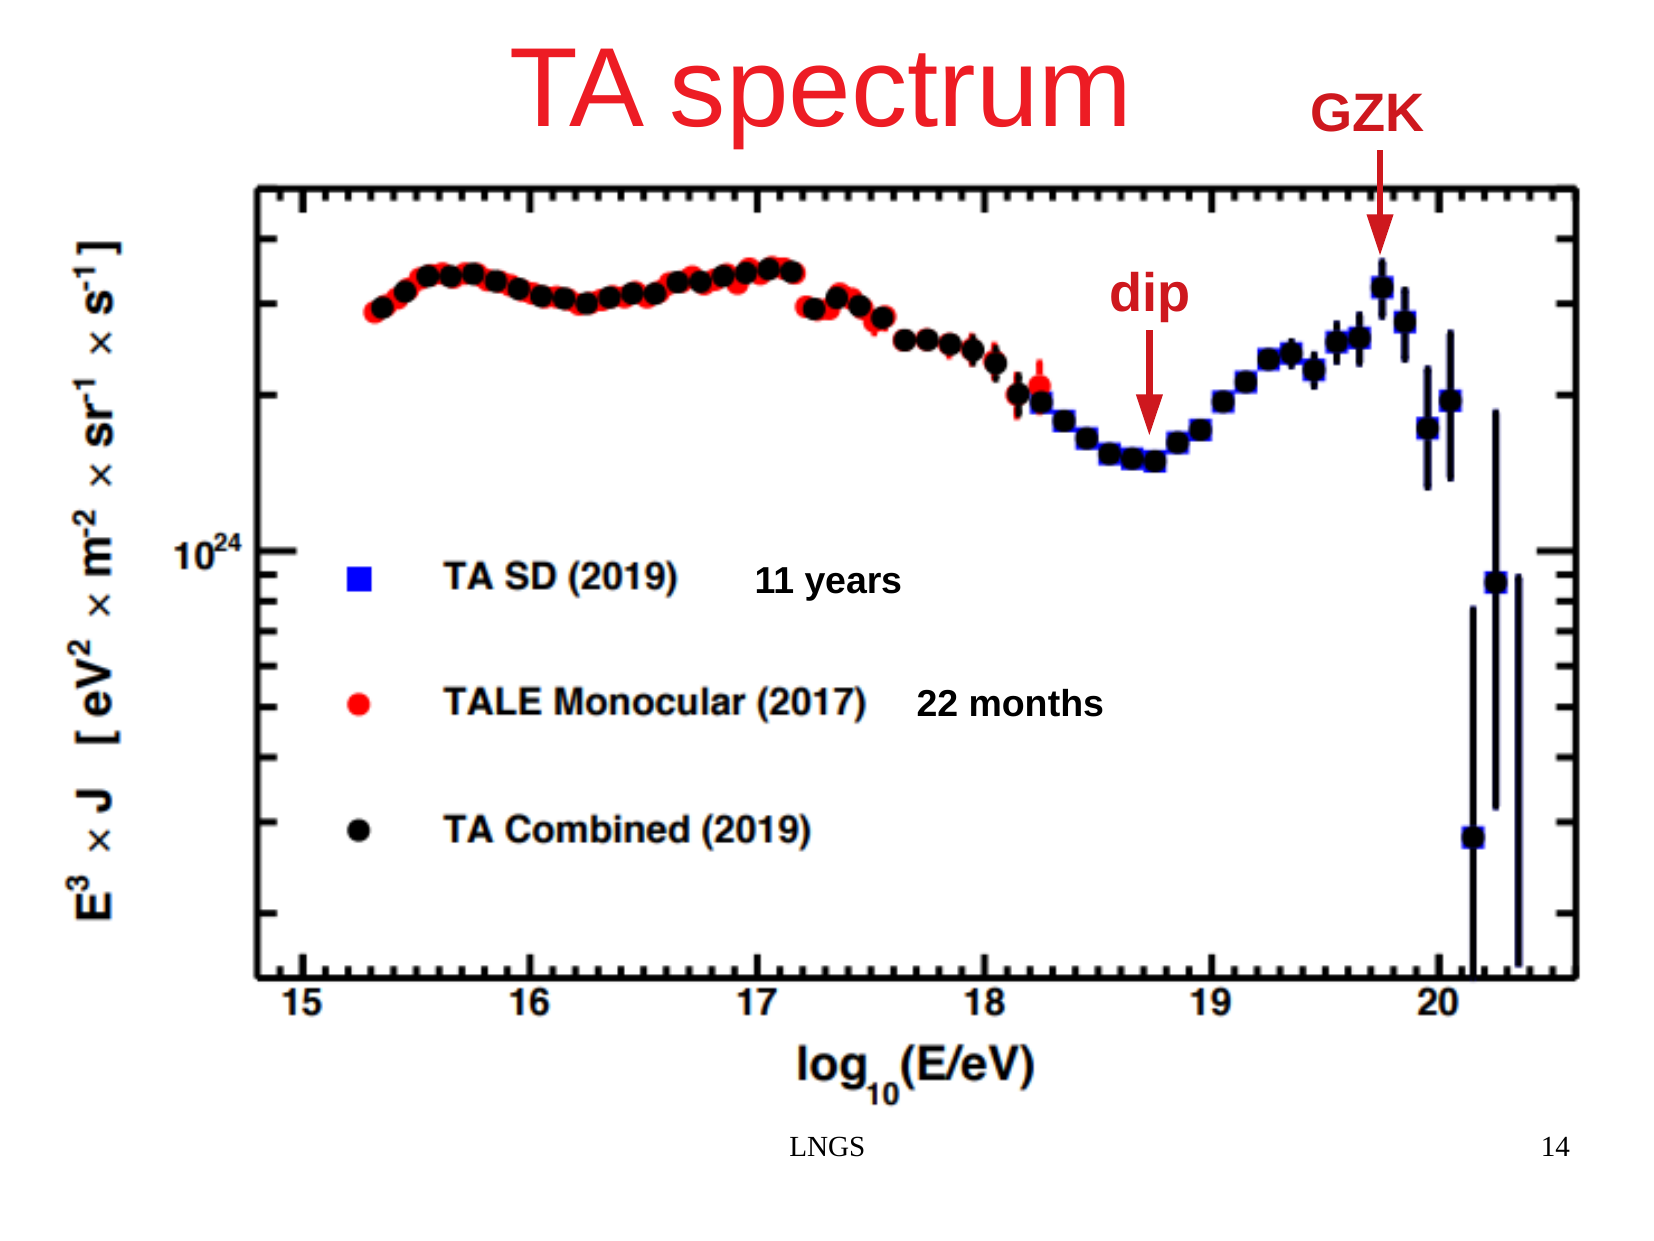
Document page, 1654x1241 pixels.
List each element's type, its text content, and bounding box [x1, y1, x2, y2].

picture [59, 164, 1598, 1112]
text_box GZK [1295, 75, 1441, 166]
text_box 22 months [901, 675, 1119, 732]
text_box 11 years [739, 552, 950, 613]
title TA spectrum [82, 24, 1560, 151]
text_box dip [1065, 255, 1210, 346]
